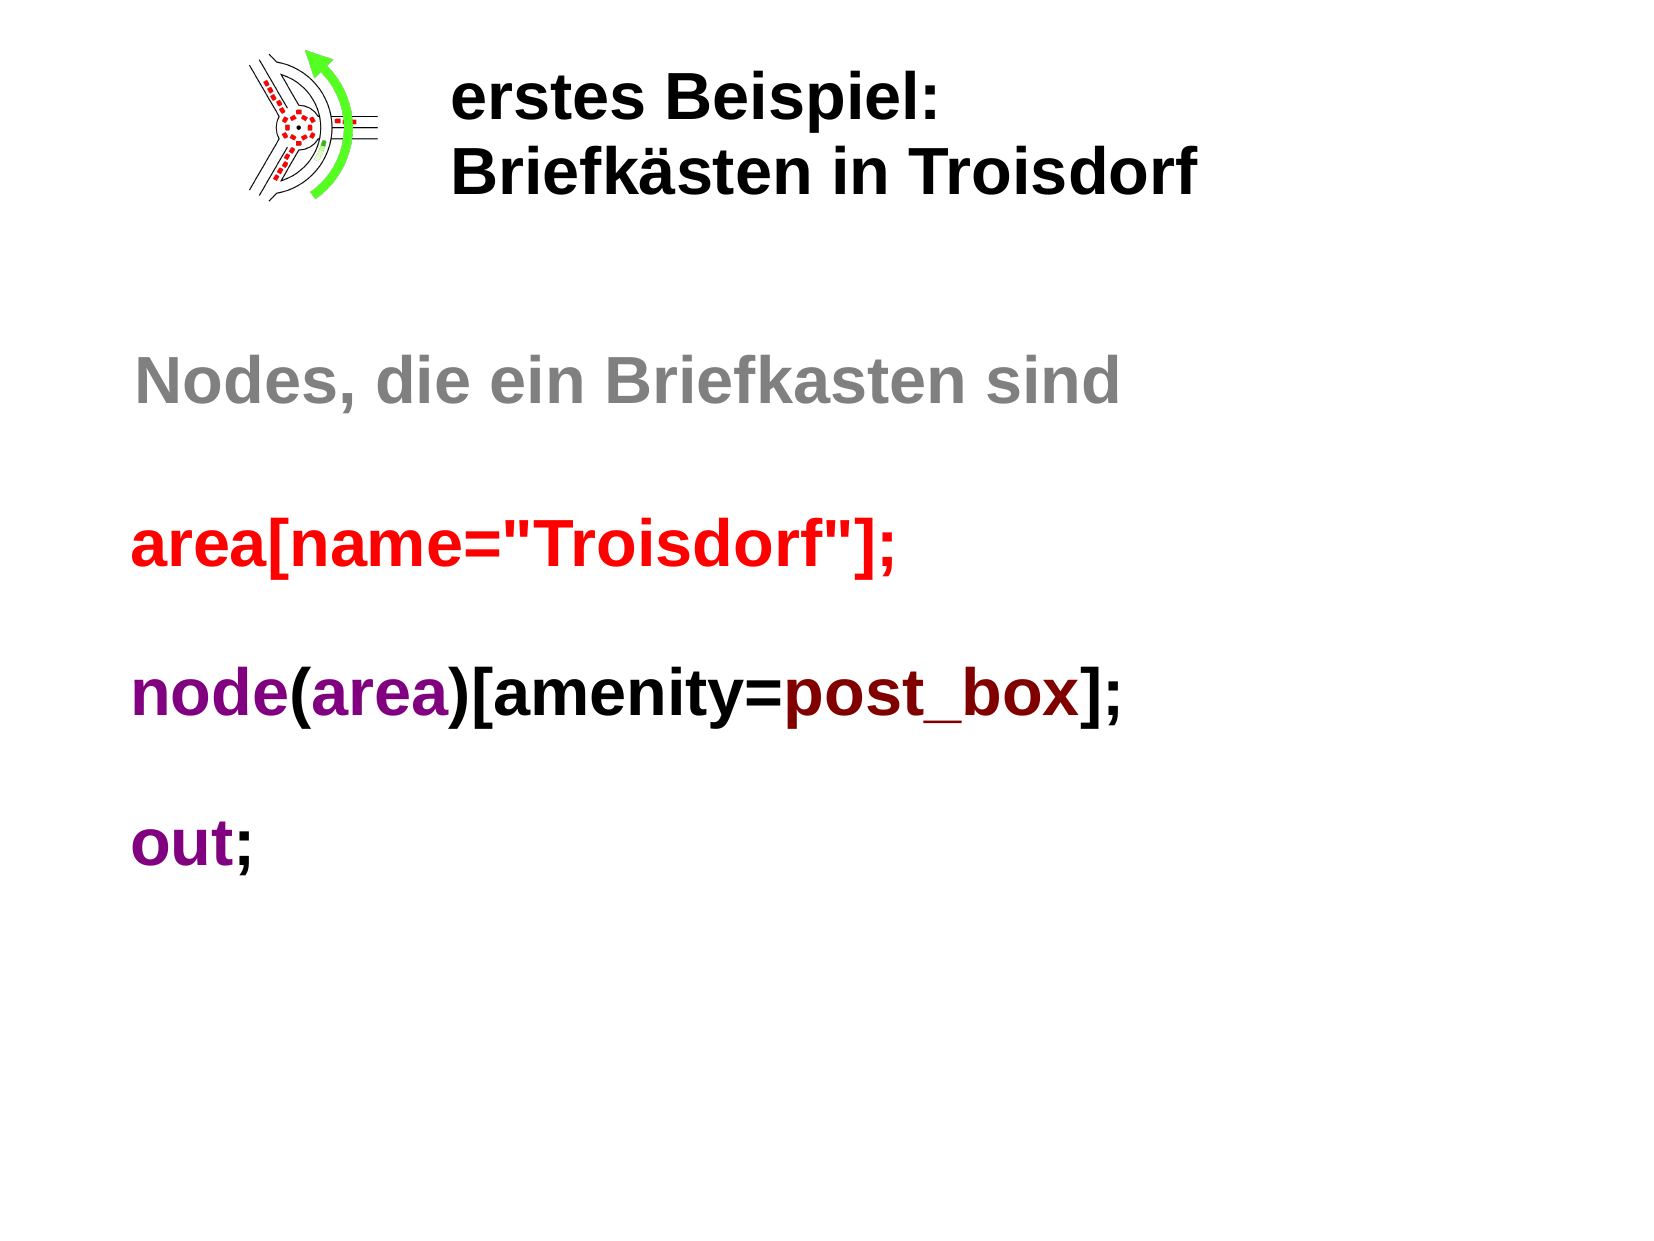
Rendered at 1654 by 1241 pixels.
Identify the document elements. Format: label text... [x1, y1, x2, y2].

text_box Nodes, die ein Briefkasten sind [119, 336, 1141, 426]
text_box area[name="Troisdorf"]; node(area)[amenity=post_box]; out; [115, 498, 1143, 888]
picture [232, 49, 390, 206]
text_box erstes Beispiel: Briefkästen in Troisdorf [435, 52, 1215, 217]
